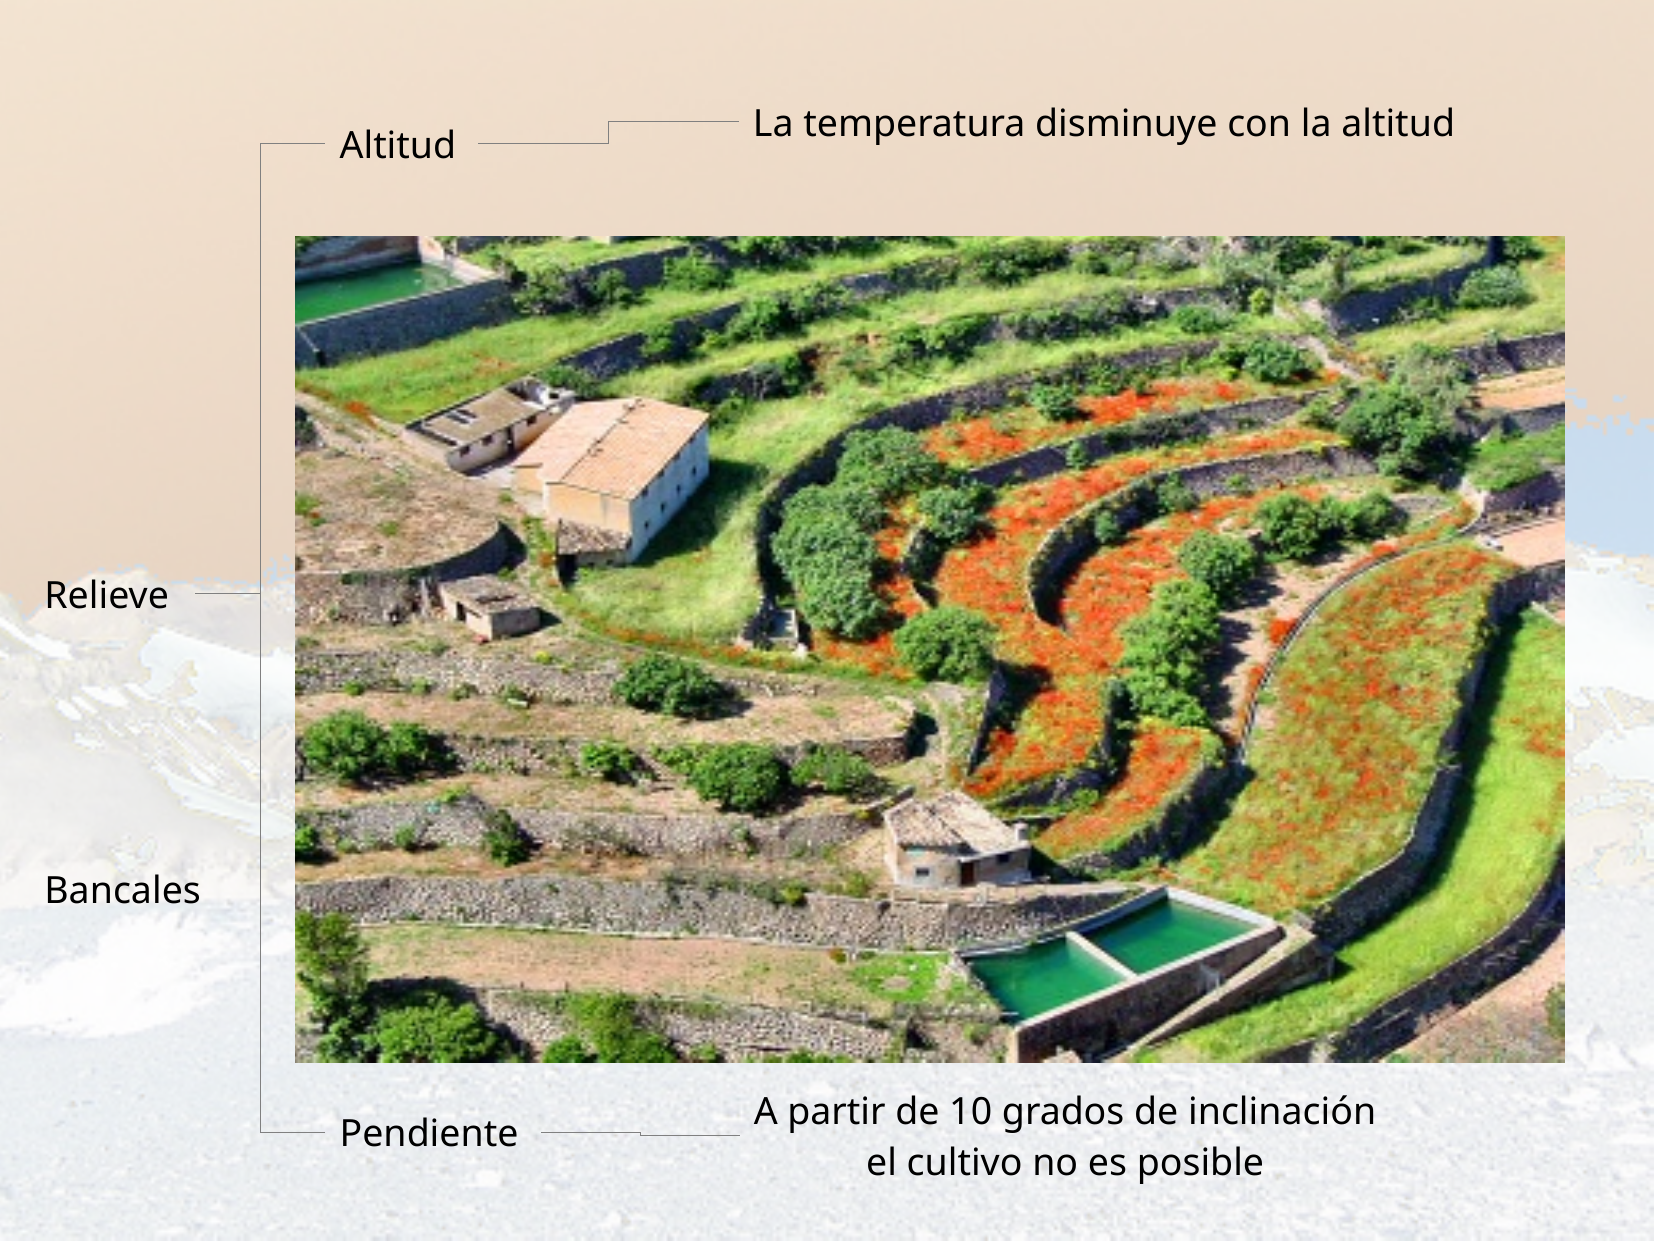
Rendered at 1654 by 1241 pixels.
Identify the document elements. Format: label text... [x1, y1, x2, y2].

text_box Bancales [29, 856, 229, 915]
text_box La temperatura disminuye con la altitud [738, 88, 1524, 147]
picture [0, 0, 1654, 1241]
text_box Altitud [324, 110, 479, 170]
text_box A partir de 10 grados de inclinación el cultivo no es posible [739, 1076, 1440, 1179]
text_box Pendiente [324, 1099, 542, 1158]
text_box Relieve [29, 561, 196, 620]
